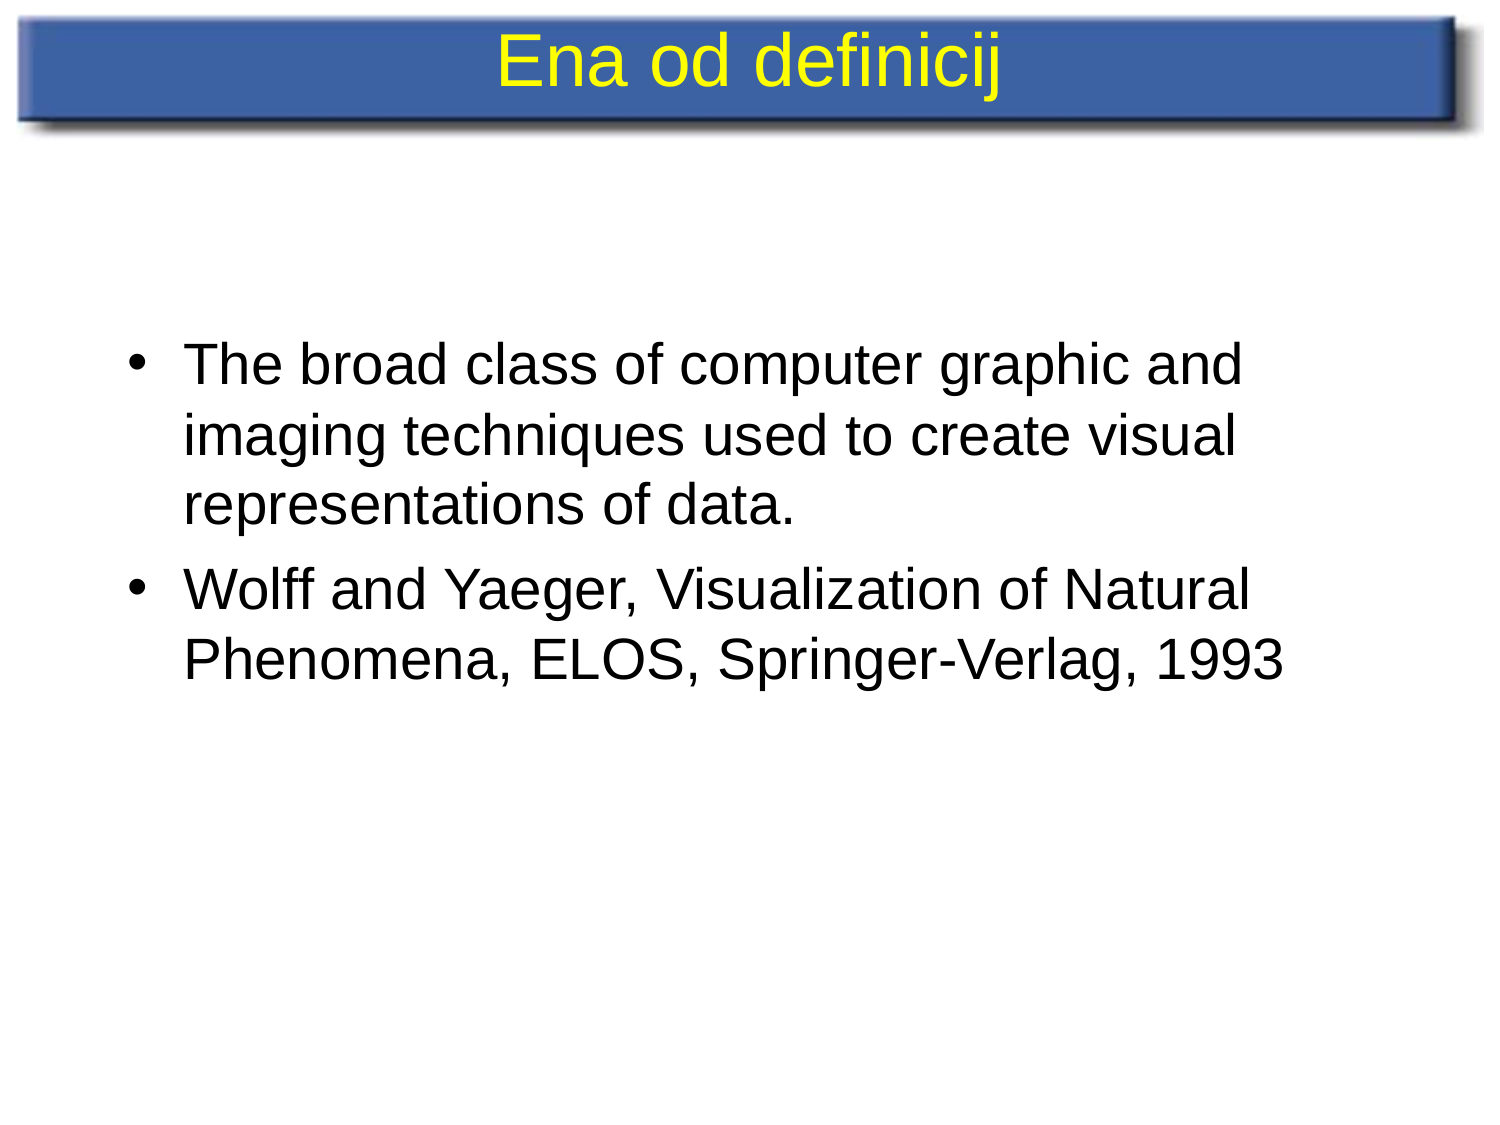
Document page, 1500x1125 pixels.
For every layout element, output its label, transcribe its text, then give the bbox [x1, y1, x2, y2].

title Ena od definicij [112, 0, 1388, 114]
list The broad class of computer graphic and imaging techniques used to create visual representations of data. Wolff and Yaeger, Visualization of Natural Phenomena, ELOS, Springer-Verlag, 1993 [112, 319, 1388, 907]
picture [16, 13, 1484, 141]
